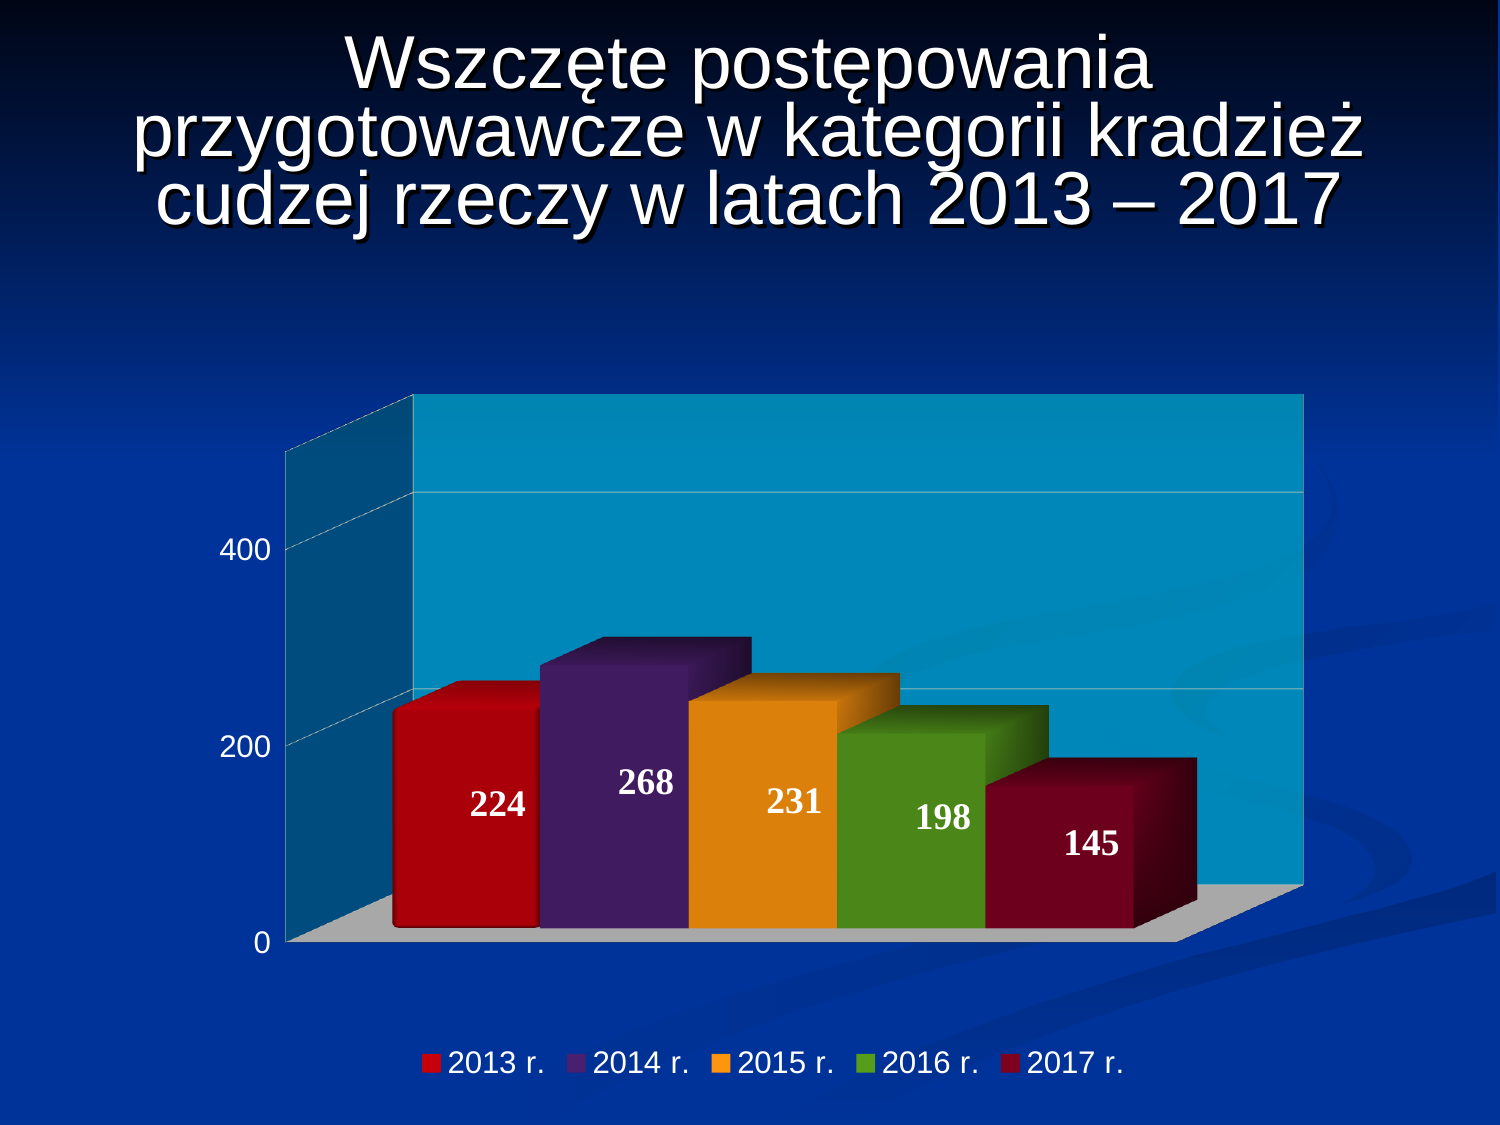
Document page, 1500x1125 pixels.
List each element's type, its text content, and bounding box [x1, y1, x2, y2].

title Wszczęte postępowania przygotowawcze w kategorii kradzież cudzej rzeczy w latach 2013 – 2017 [75, 21, 1424, 189]
chart [177, 366, 1371, 1087]
